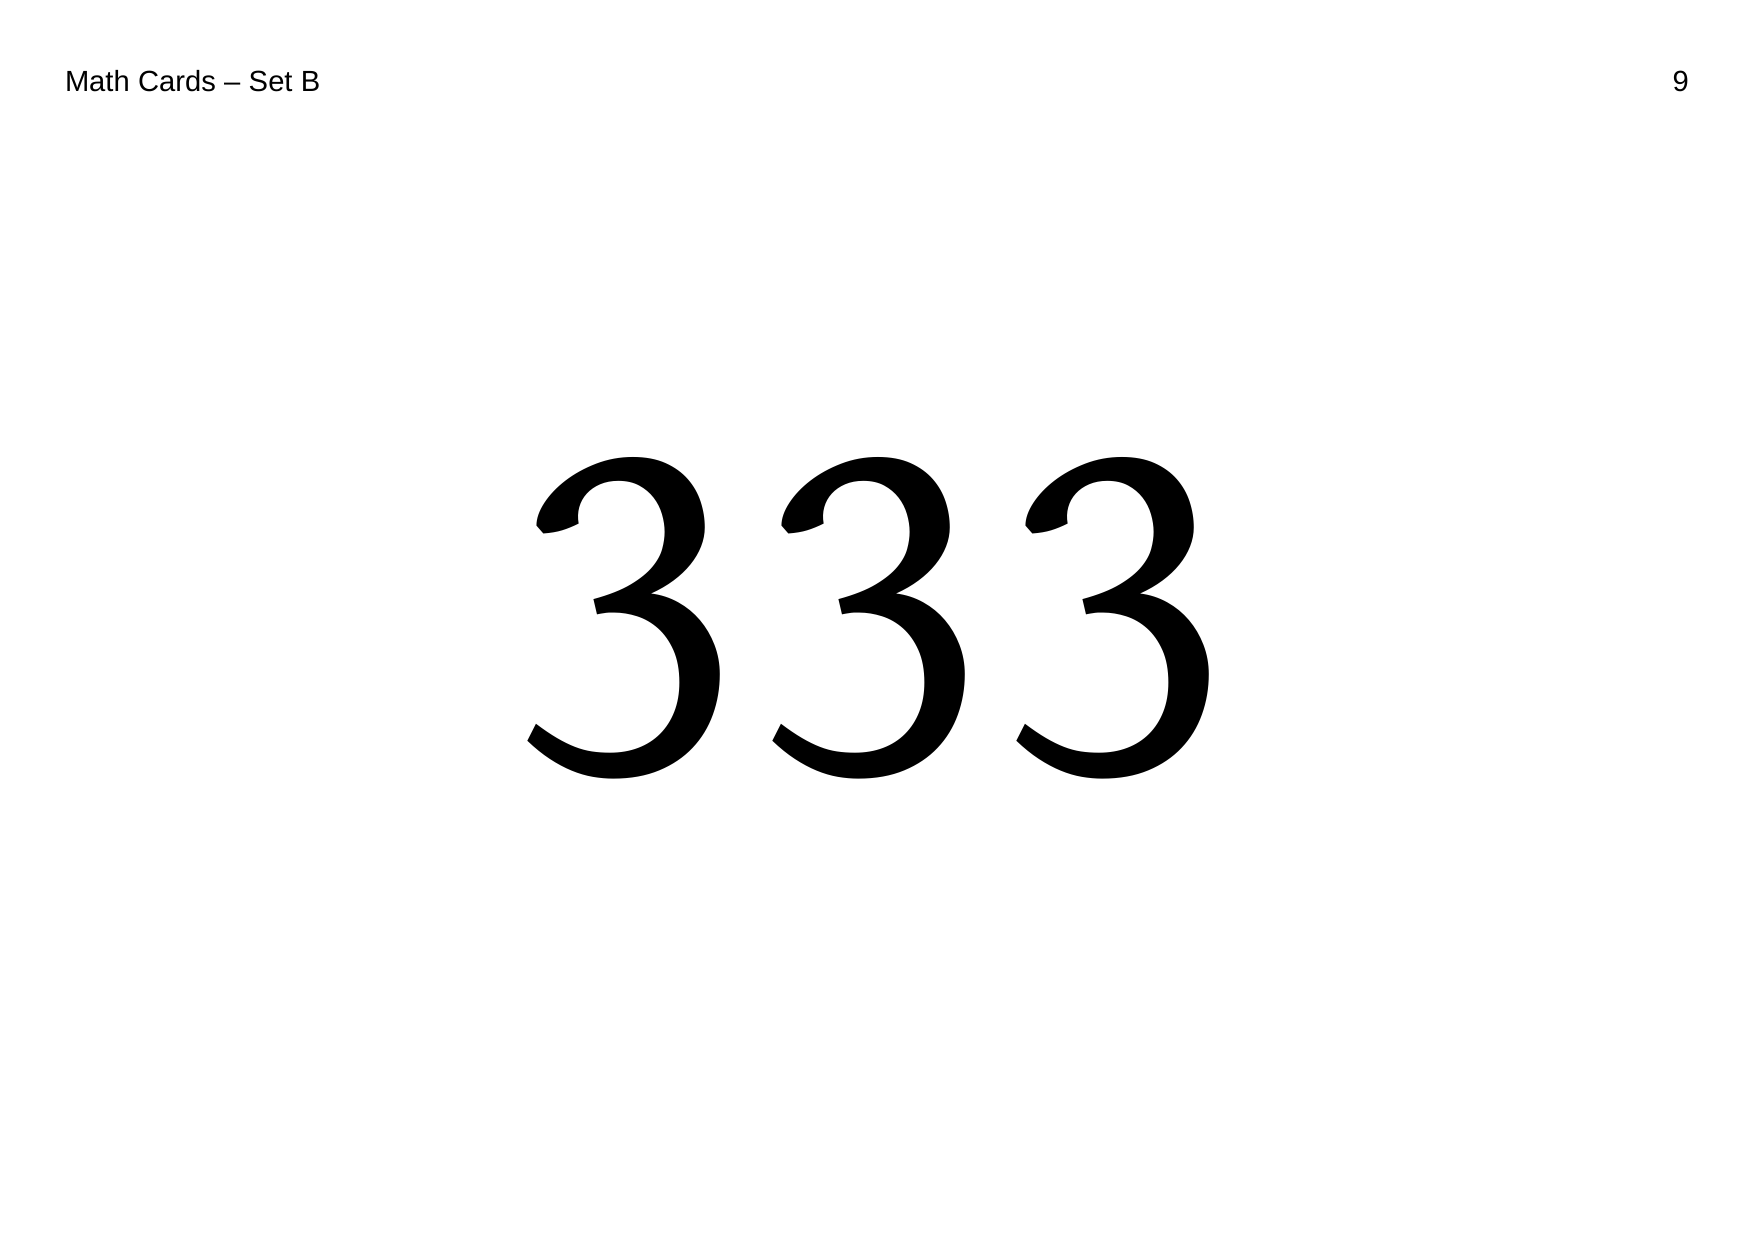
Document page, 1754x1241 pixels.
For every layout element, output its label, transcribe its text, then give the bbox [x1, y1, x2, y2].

text_box 9 [1666, 59, 1695, 104]
text_box Math Cards – Set B [59, 59, 328, 104]
text_box 333 [504, 318, 1250, 922]
